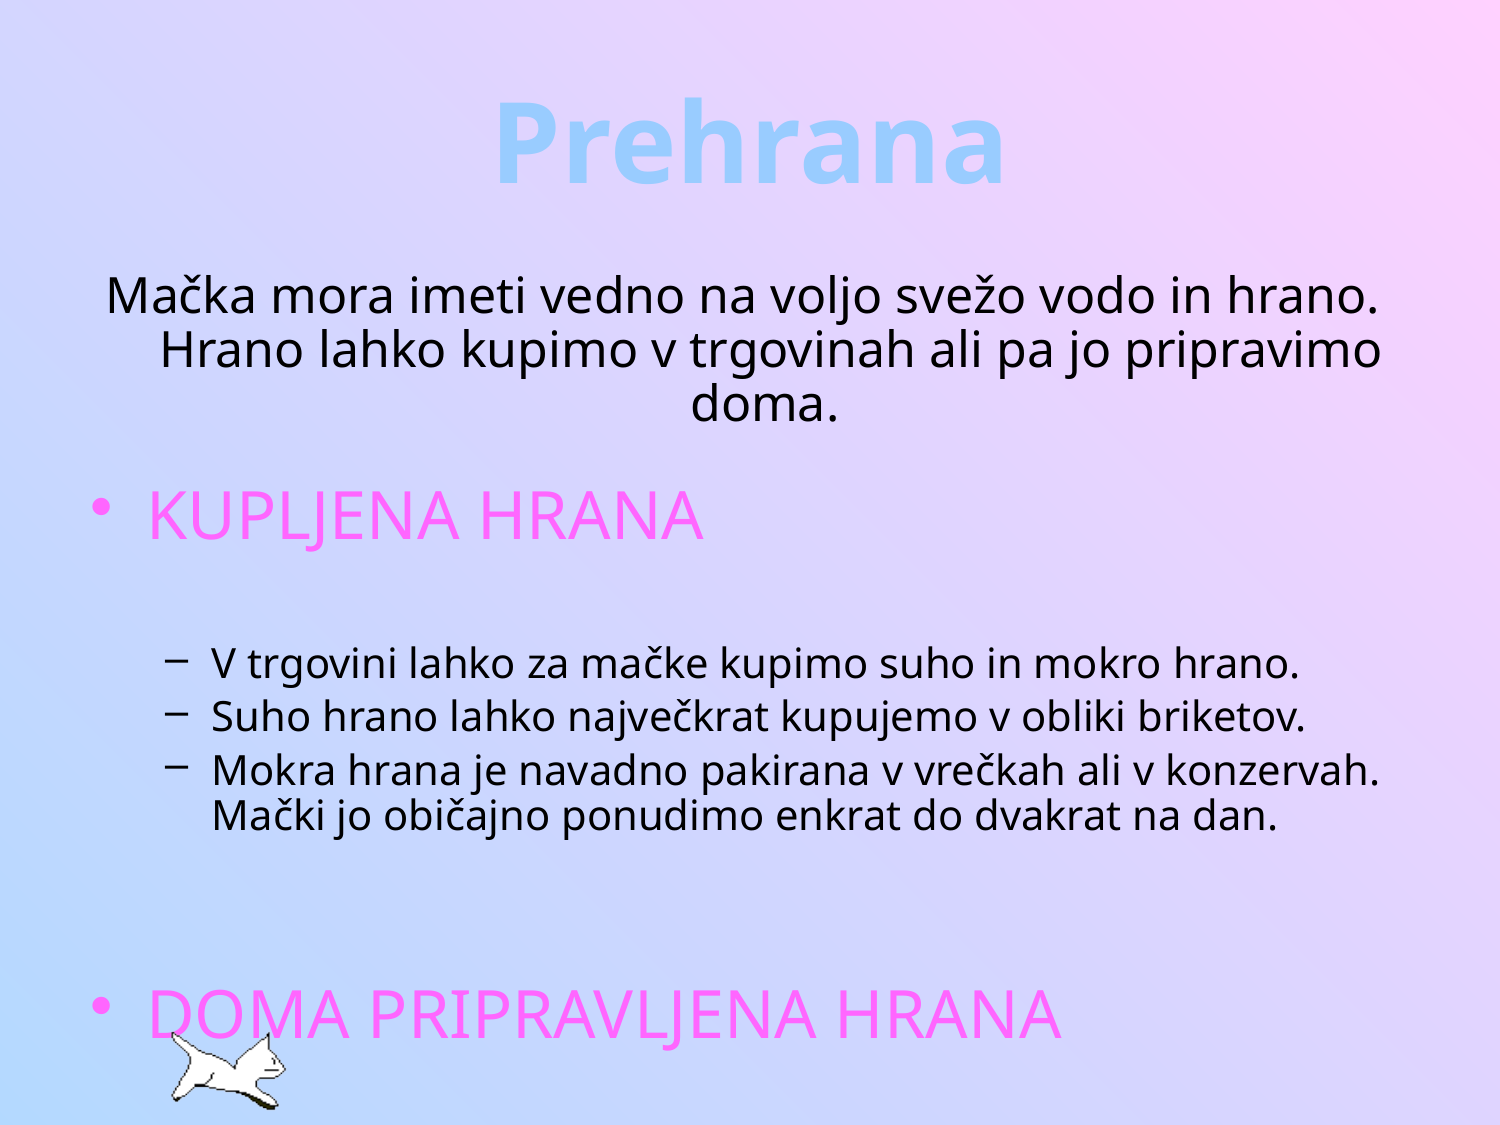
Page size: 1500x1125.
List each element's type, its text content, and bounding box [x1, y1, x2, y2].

title Prehrana [75, 45, 1425, 233]
list Mačka mora imeti vedno na voljo svežo vodo in hrano. Hrano lahko kupimo v trgovinah ali pa jo pripravimo doma. KUPLJENA HRANA V trgovini lahko za mačke kupimo suho in mokro hrano. Suho hrano lahko največkrat kupujemo v obliki briketov. Mokra hrana je navadno pakirana v vrečkah ali v konzervah. Mački jo običajno ponudimo enkrat do dvakrat na dan. DOMA PRIPRAVLJENA HRANA [75, 262, 1412, 953]
picture [159, 1011, 1329, 1125]
